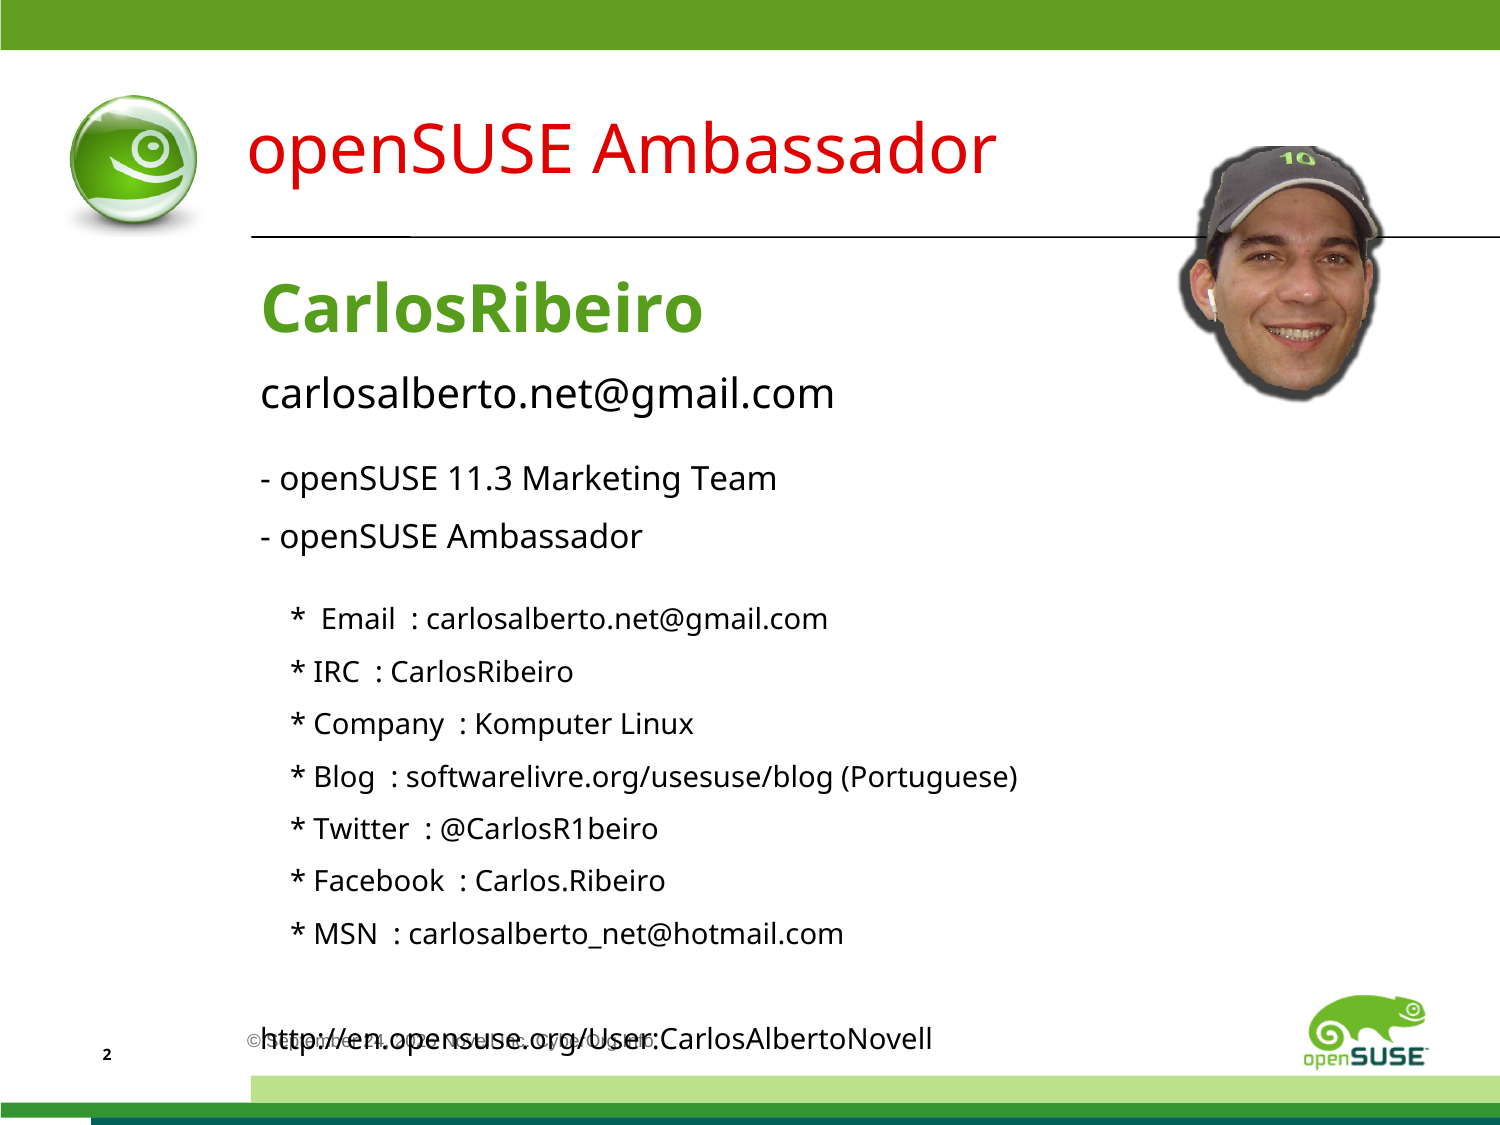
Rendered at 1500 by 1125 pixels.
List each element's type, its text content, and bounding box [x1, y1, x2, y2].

title openSUSE Ambassador [246, 60, 1409, 239]
list CarlosRibeiro carlosalberto.net@gmail.com - openSUSE 11.3 Marketing Team - openSUSE Ambassador * Email : carlosalberto.net@gmail.com * IRC : CarlosRibeiro * Company : Komputer Linux * Blog : softwarelivre.org/usesuse/blog (Portuguese) * Twitter : @CarlosR1beiro * Facebook : Carlos.Ribeiro * MSN : carlosalberto_net@hotmail.com http://en.opensuse.org/User:CarlosAlbertoNovell [245, 255, 1458, 1110]
picture [59, 88, 207, 237]
picture [1169, 146, 1408, 404]
